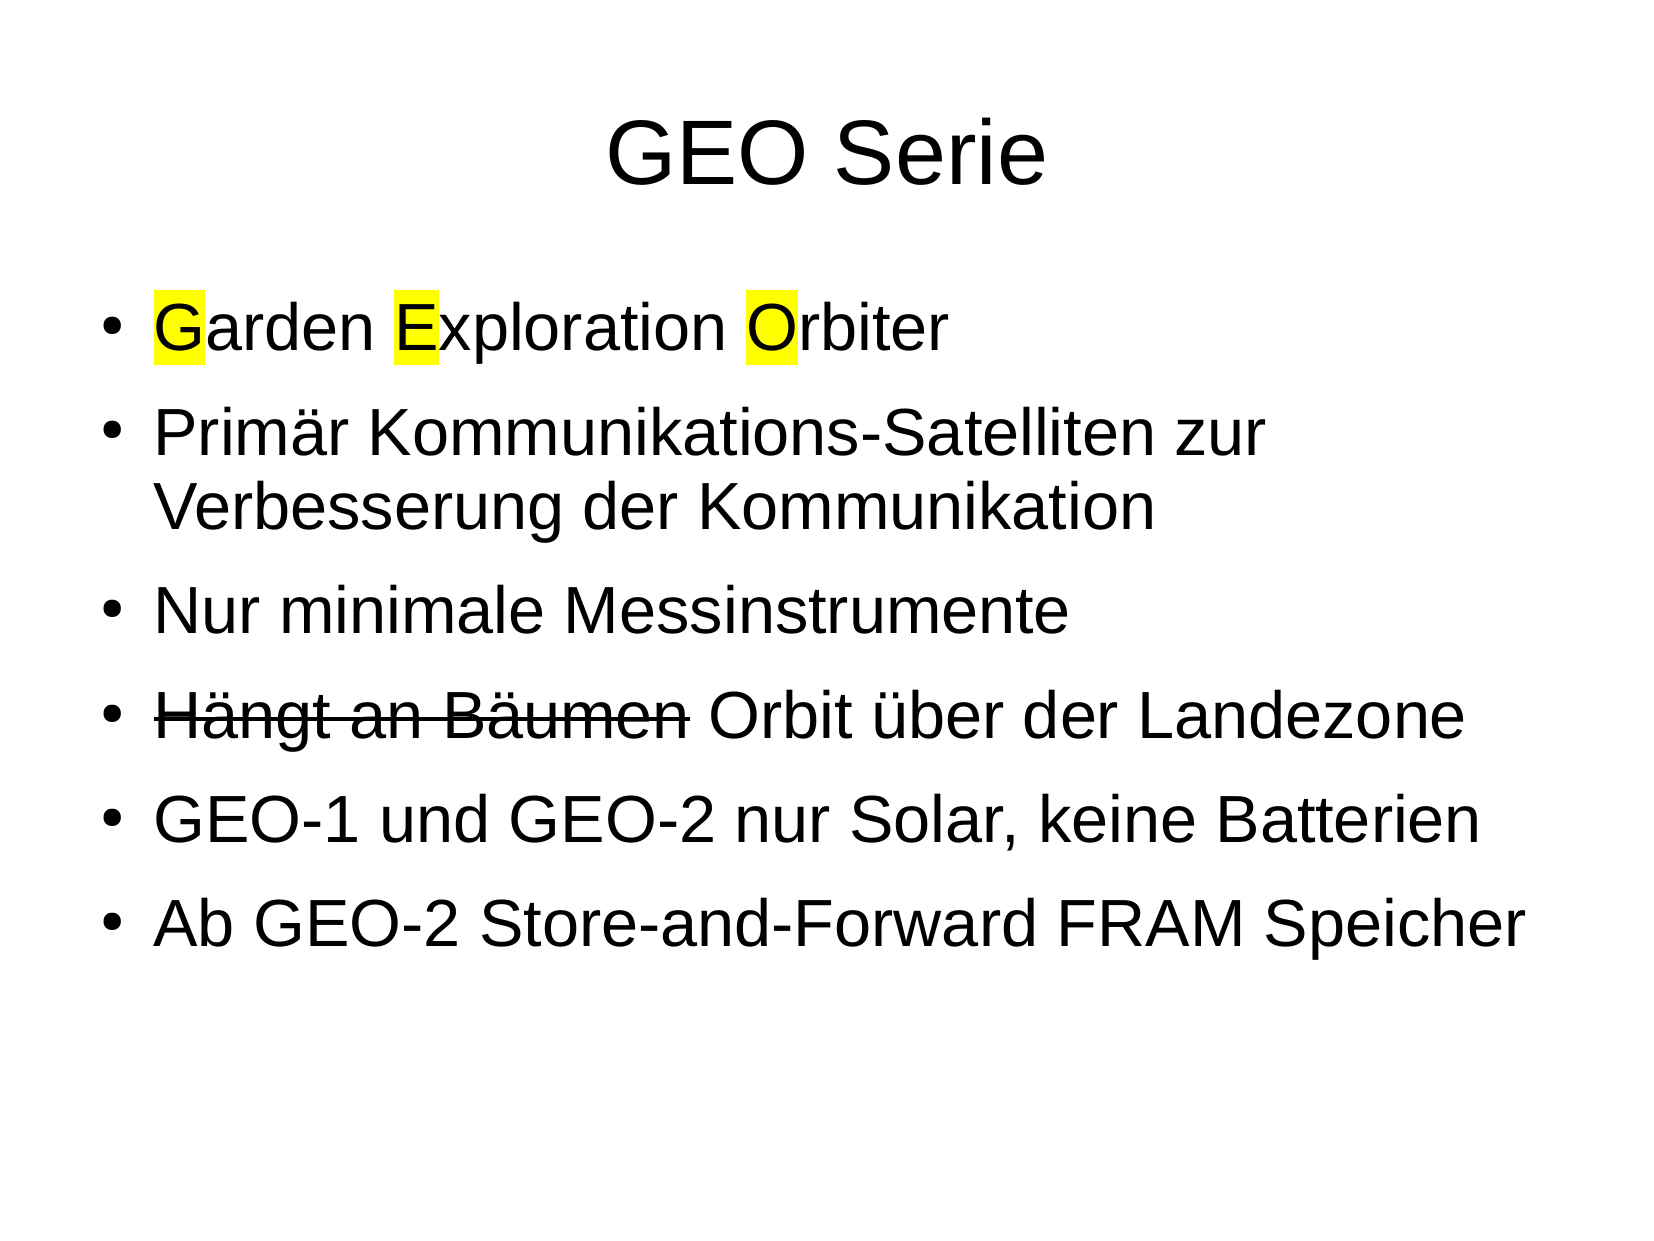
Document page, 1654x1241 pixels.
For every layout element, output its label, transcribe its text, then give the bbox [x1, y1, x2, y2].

title GEO Serie [82, 49, 1571, 257]
list Garden Exploration Orbiter Primär Kommunikations-Satelliten zur Verbesserung der Kommunikation Nur minimale Messinstrumente Hängt an Bäumen Orbit über der Landezone GEO-1 und GEO-2 nur Solar, keine Batterien Ab GEO-2 Store-and-Forward FRAM Speicher [82, 290, 1571, 1010]
